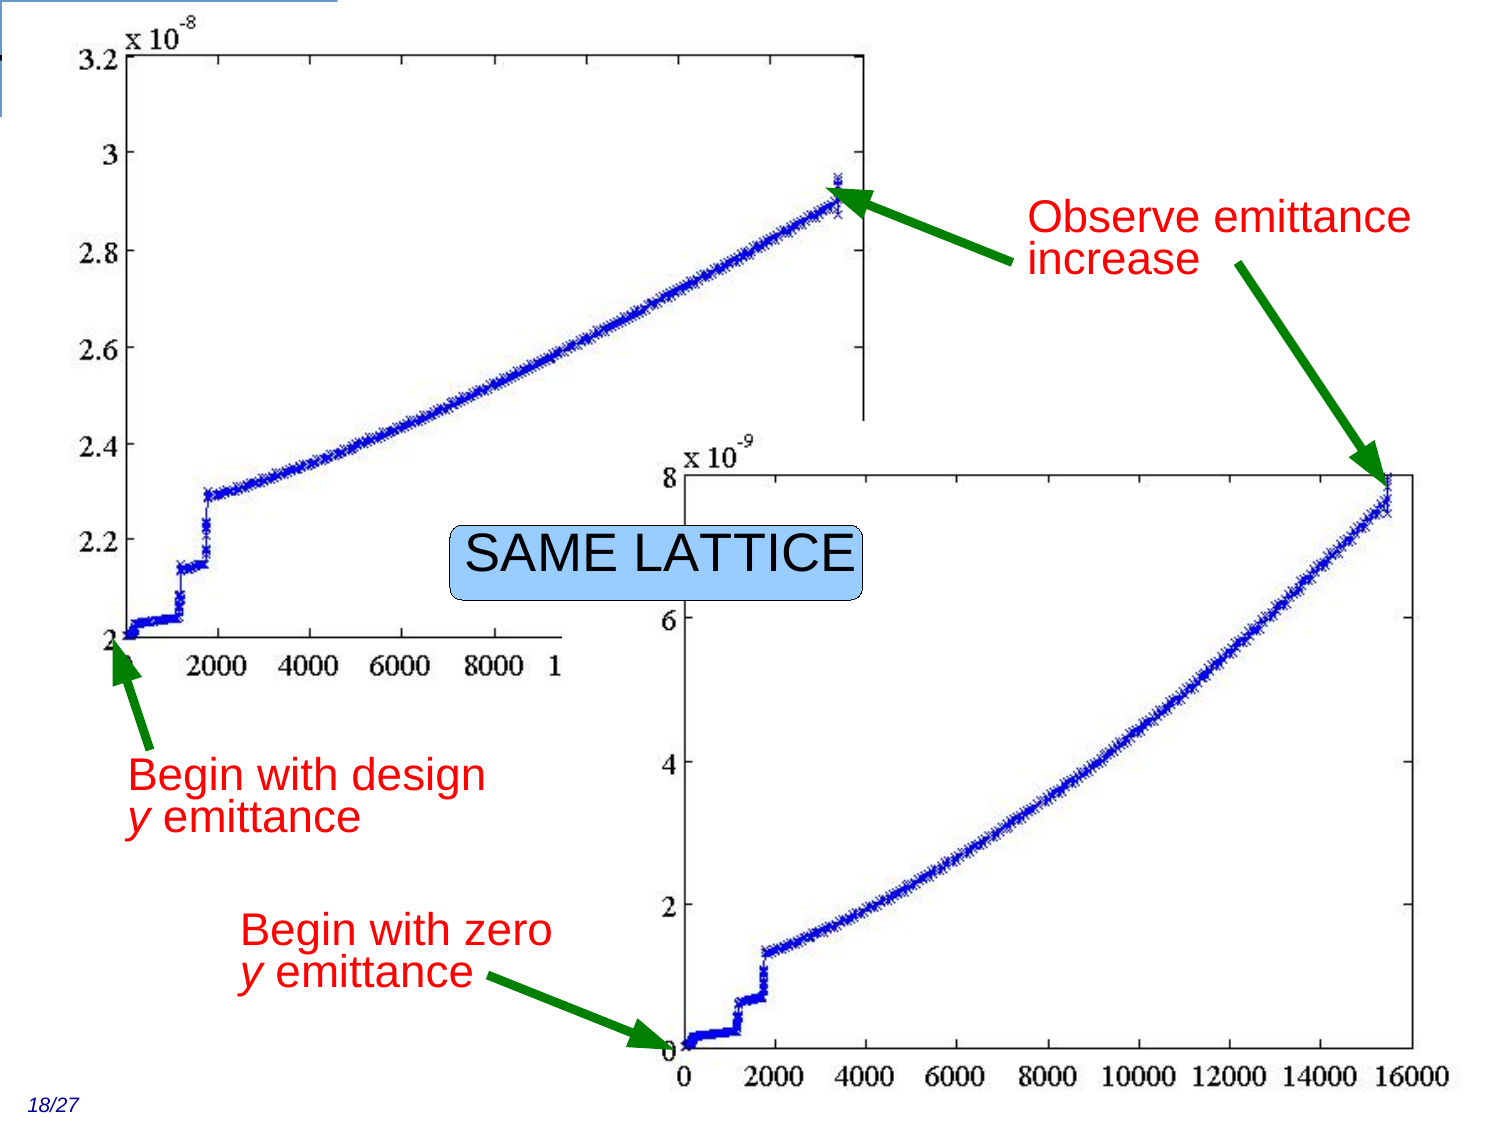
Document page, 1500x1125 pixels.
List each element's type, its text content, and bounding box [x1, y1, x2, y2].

picture [0, 0, 1500, 1125]
text_box SAME LATTICE [450, 524, 901, 601]
text_box Begin with design y emittance [112, 750, 526, 858]
text_box Begin with zero y emittance [225, 904, 601, 1013]
text_box Observe emittance increase [1012, 192, 1463, 300]
